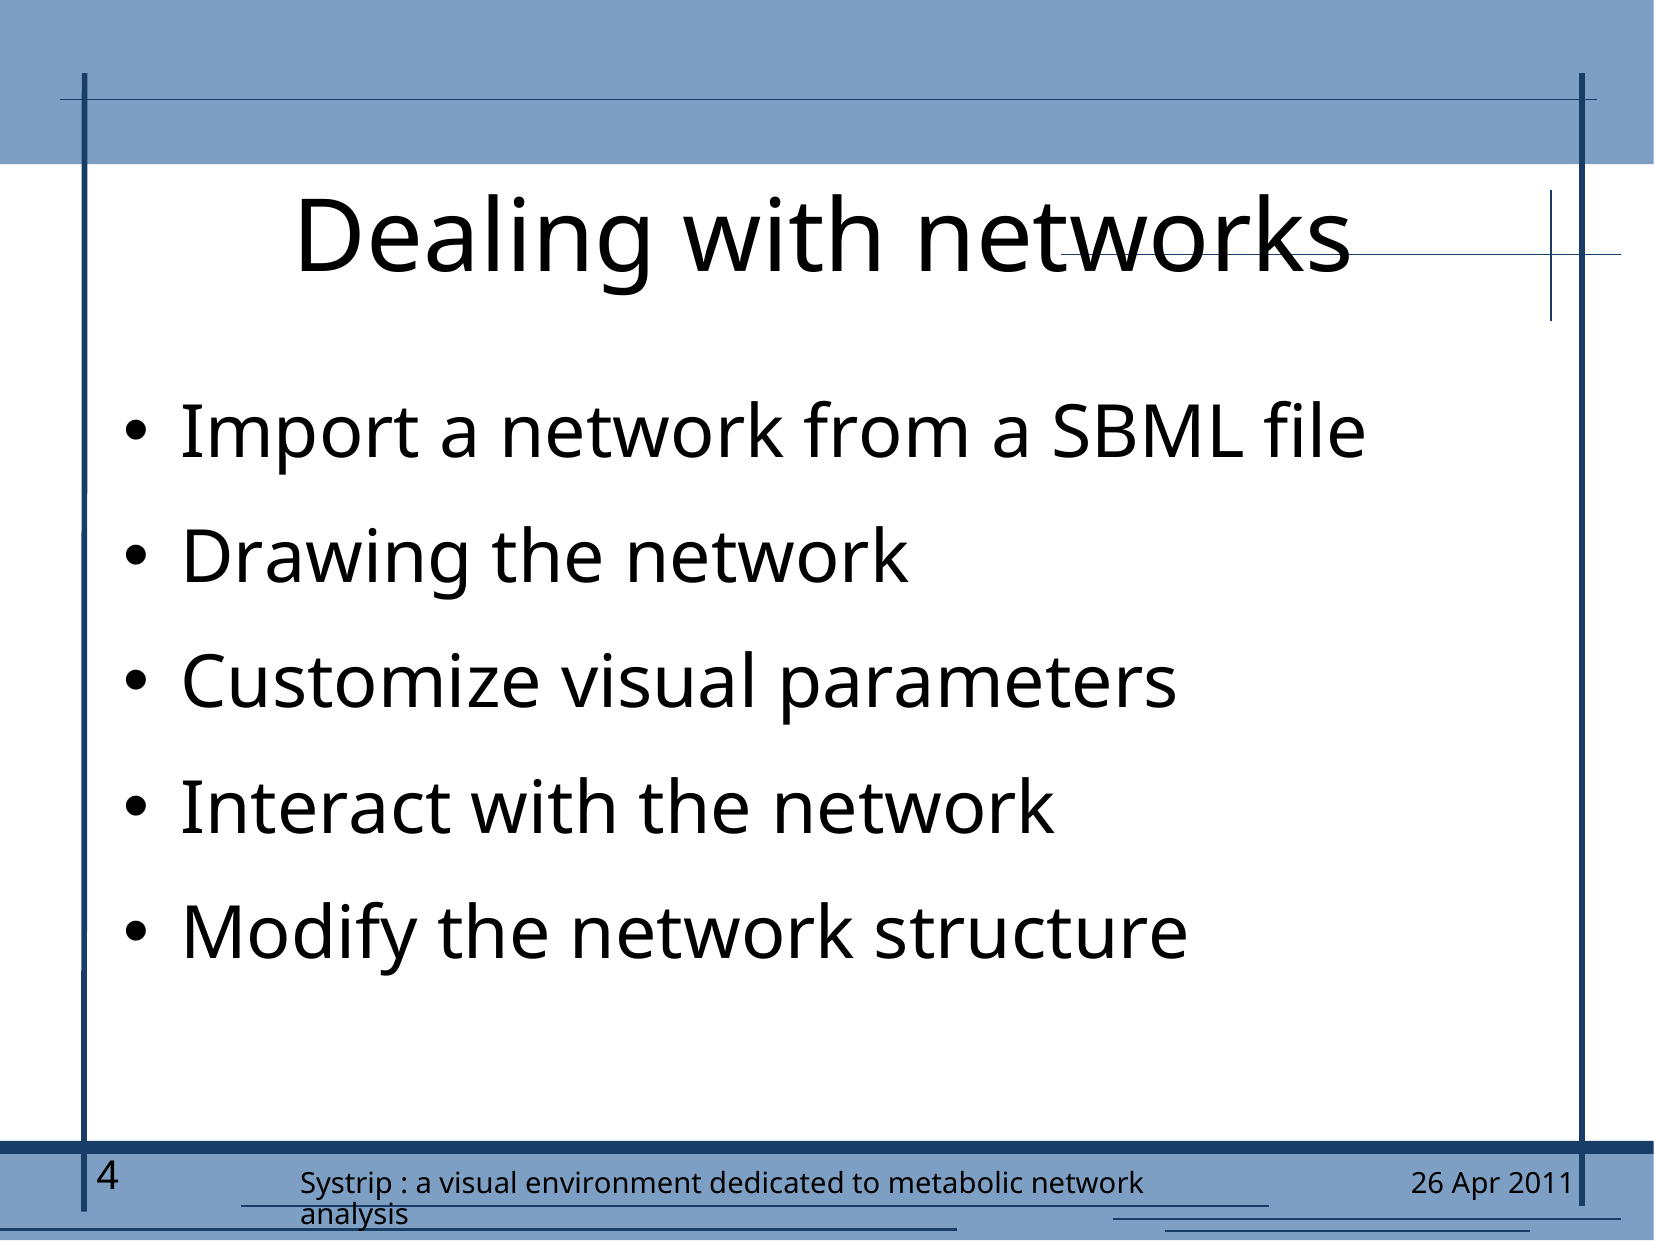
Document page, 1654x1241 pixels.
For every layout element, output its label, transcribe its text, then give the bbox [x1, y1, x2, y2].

title Dealing with networks [117, 124, 1530, 332]
list Import a network from a SBML file Drawing the network Customize visual parameters Interact with the network Modify the network structure [124, 372, 1537, 1103]
